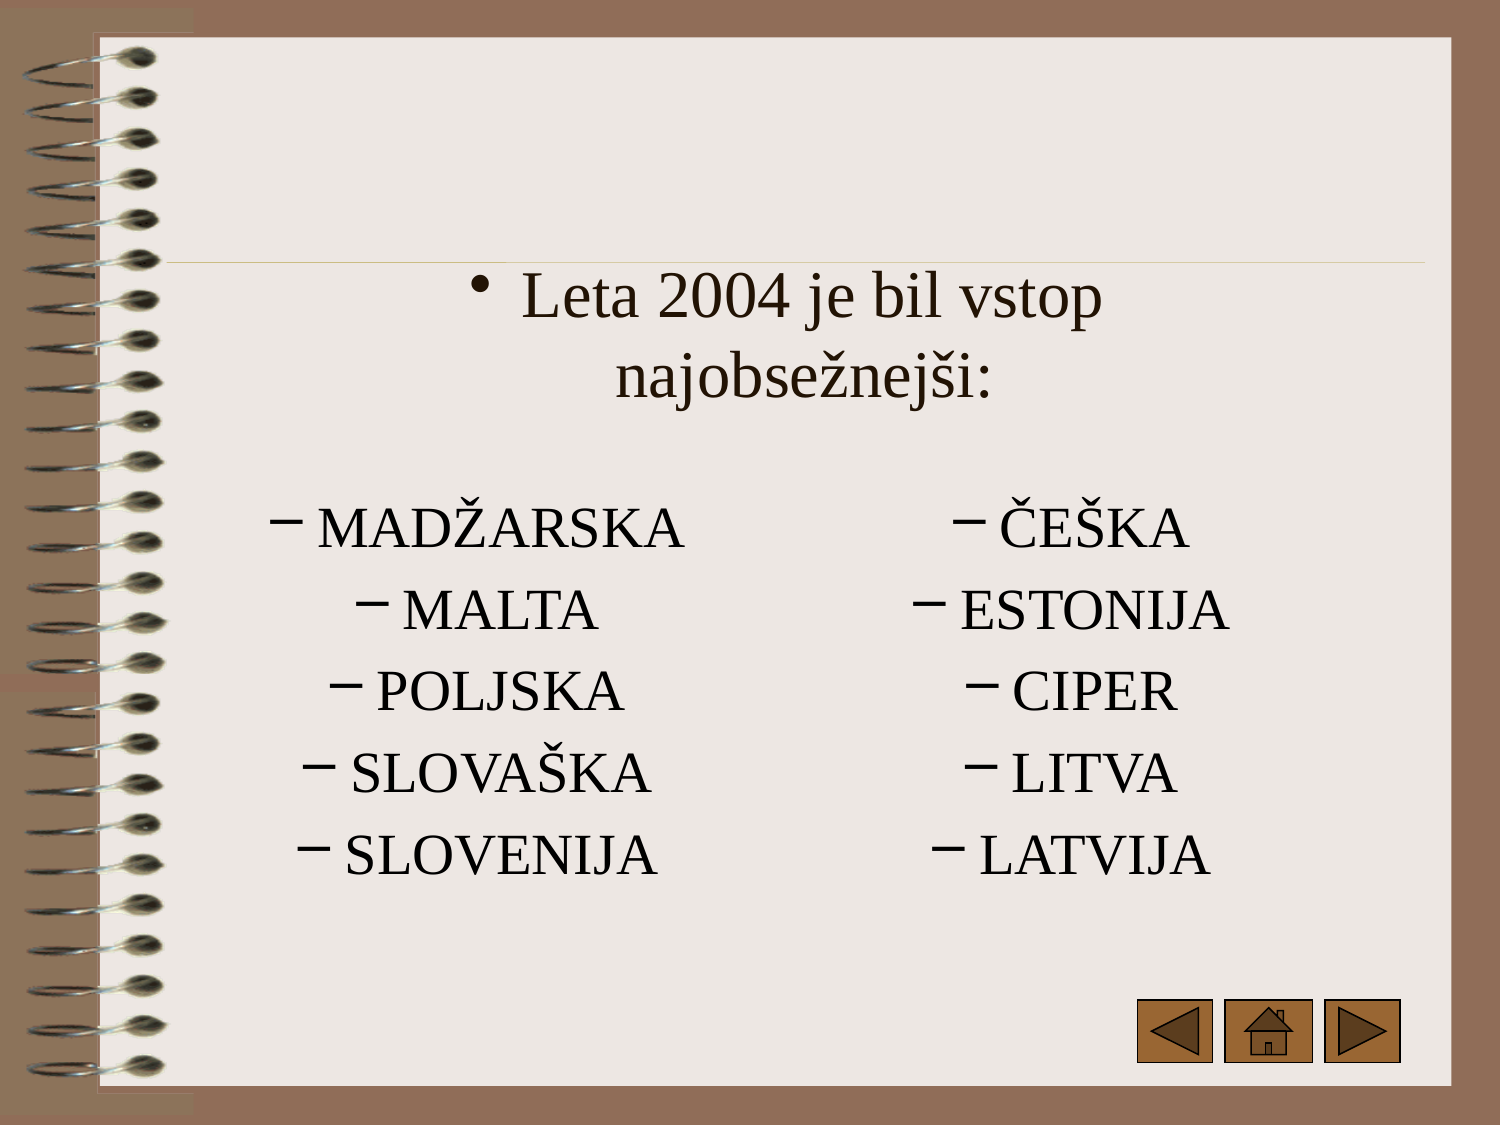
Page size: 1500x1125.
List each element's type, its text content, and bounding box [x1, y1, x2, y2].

text_box [1224, 999, 1313, 1063]
title Leta 2004 je bil vstop najobsežnejši: [262, 275, 1313, 388]
picture [0, 692, 194, 1115]
text_box [1137, 999, 1213, 1063]
text_box [1324, 999, 1400, 1063]
list MADŽARSKA MALTA POLJSKA SLOVAŠKA SLOVENIJA [174, 399, 750, 938]
picture [0, 8, 194, 674]
list ČEŠKA ESTONIJA CIPER LITVA LATVIJA [787, 399, 1325, 938]
